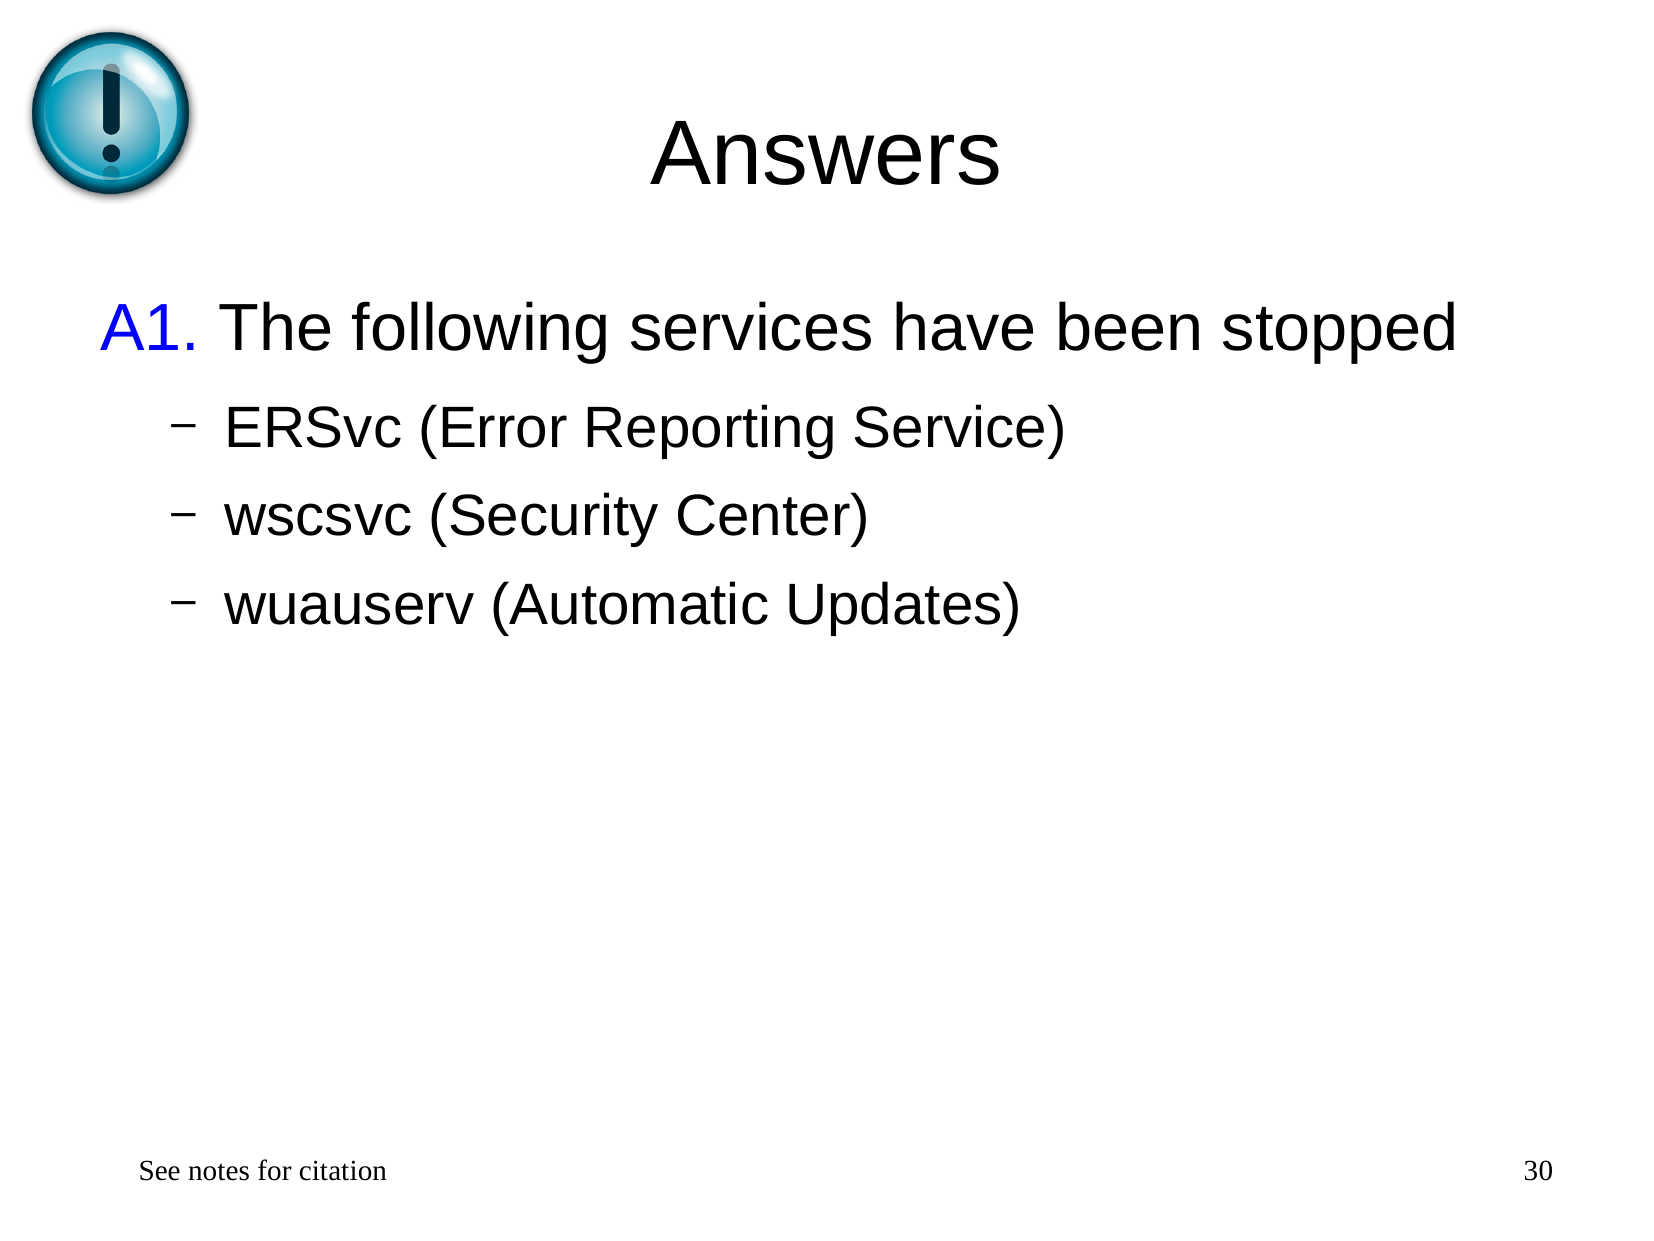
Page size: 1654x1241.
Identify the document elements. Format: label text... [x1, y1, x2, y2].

picture [20, 23, 201, 204]
list The following services have been stopped ERSvc (Error Reporting Service) wscsvc (Security Center) wuauserv (Automatic Updates) [82, 290, 1576, 1126]
title Answers [82, 49, 1571, 257]
